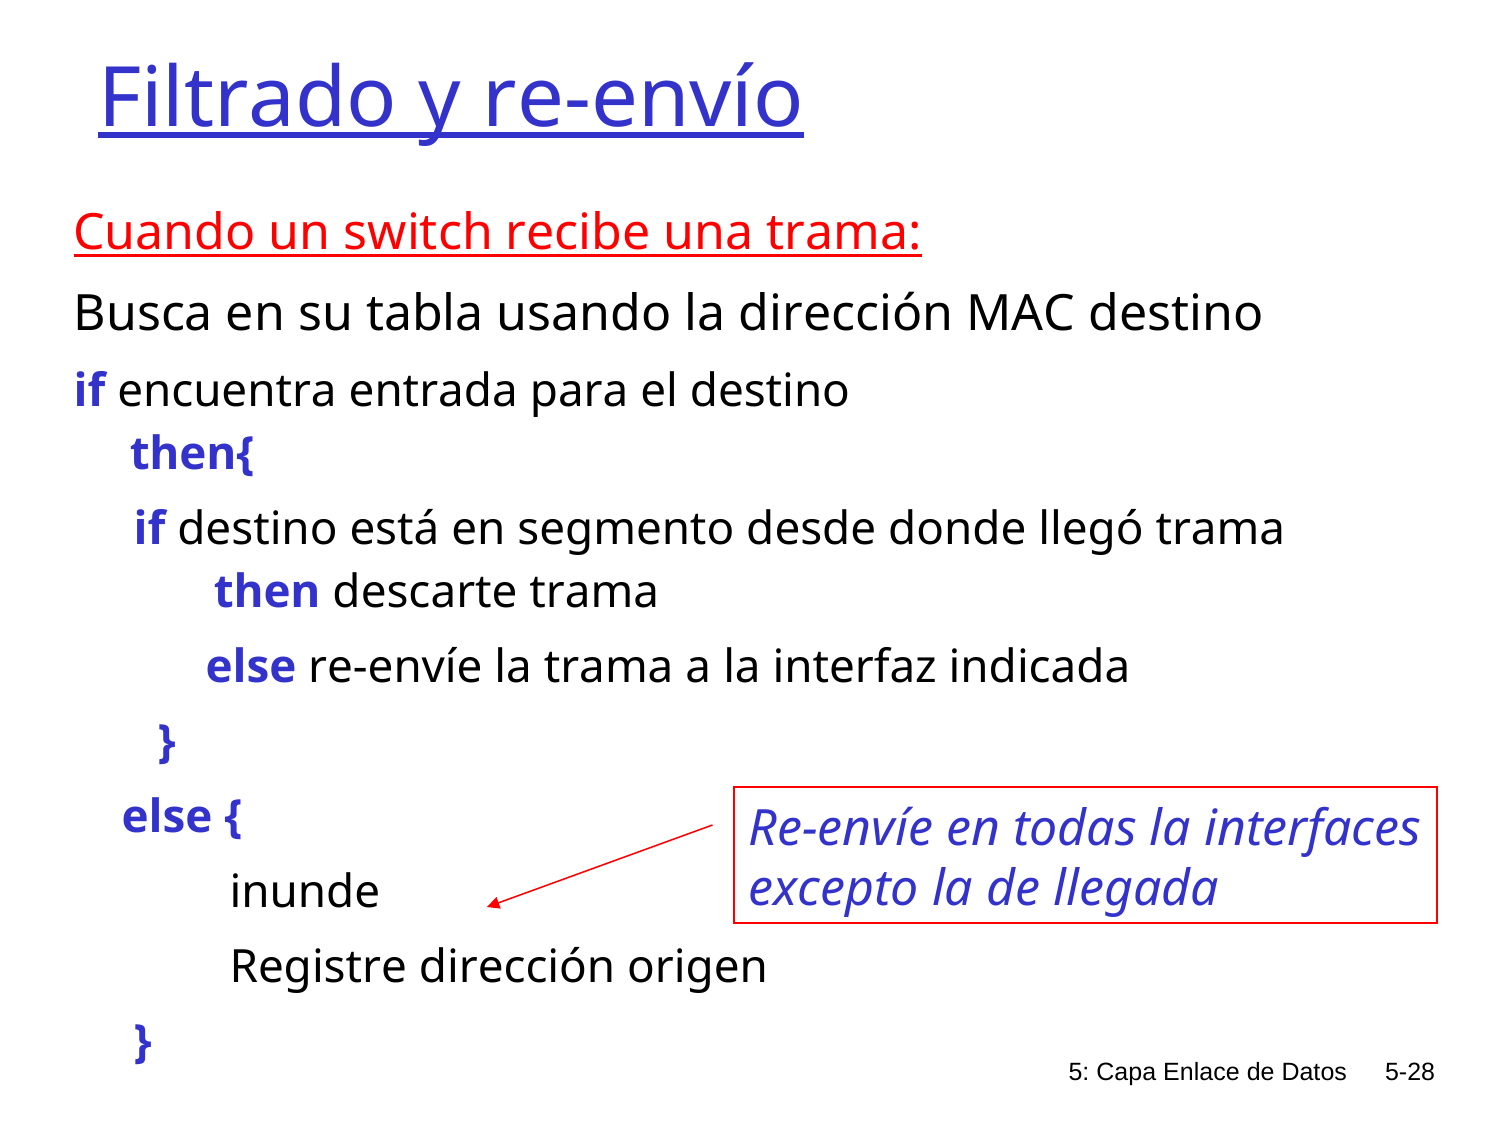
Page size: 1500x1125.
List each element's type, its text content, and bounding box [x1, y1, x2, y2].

title Filtrado y re-envío [83, 0, 1359, 188]
list Cuando un switch recibe una trama: Busca en su tabla usando la dirección MAC destino if encuentra entrada para el destino then{ if destino está en segmento desde donde llegó trama then descarte trama else re-envíe la trama a la interfaz indicada } else { inunde Registre dirección origen } [58, 188, 1500, 1094]
text_box Re-envíe en todas la interfaces excepto la de llegada [733, 787, 1437, 923]
